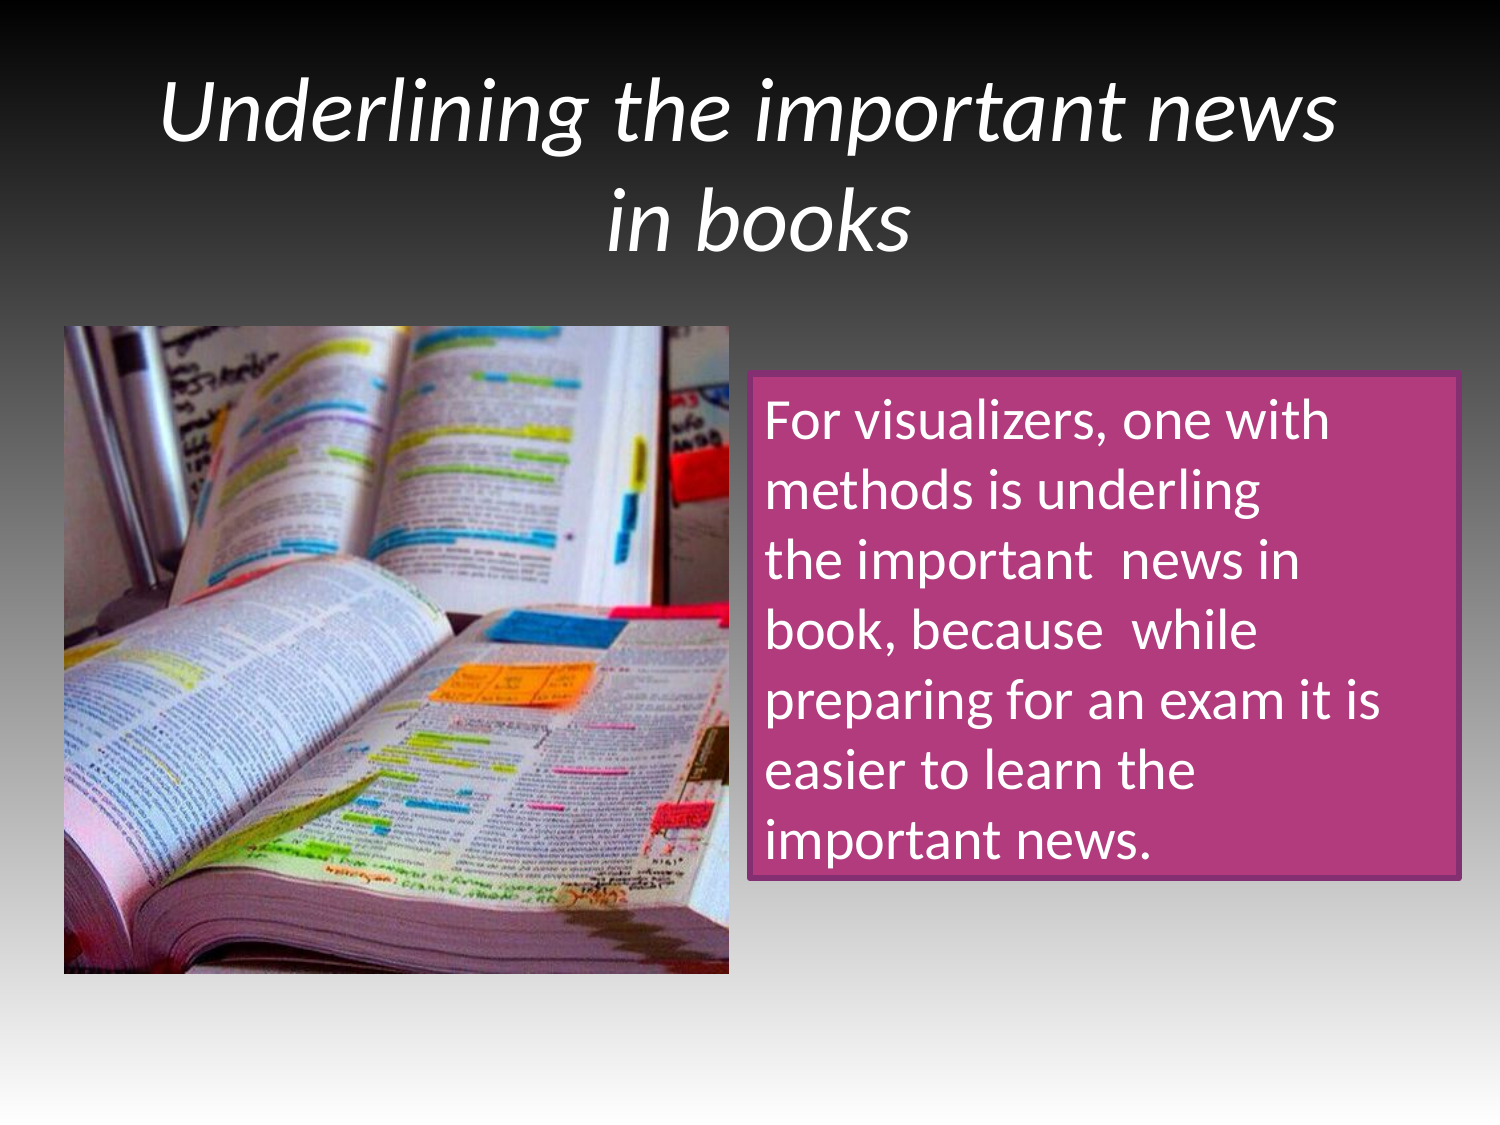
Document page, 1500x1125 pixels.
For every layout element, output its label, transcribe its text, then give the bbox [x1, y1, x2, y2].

picture [64, 326, 729, 974]
text_box For visualizers, one with methods is underling the important news in book, because while preparing for an exam it is easier to learn the important news. [750, 373, 1459, 879]
text_box Underlining the important news in books [9, 42, 1500, 278]
